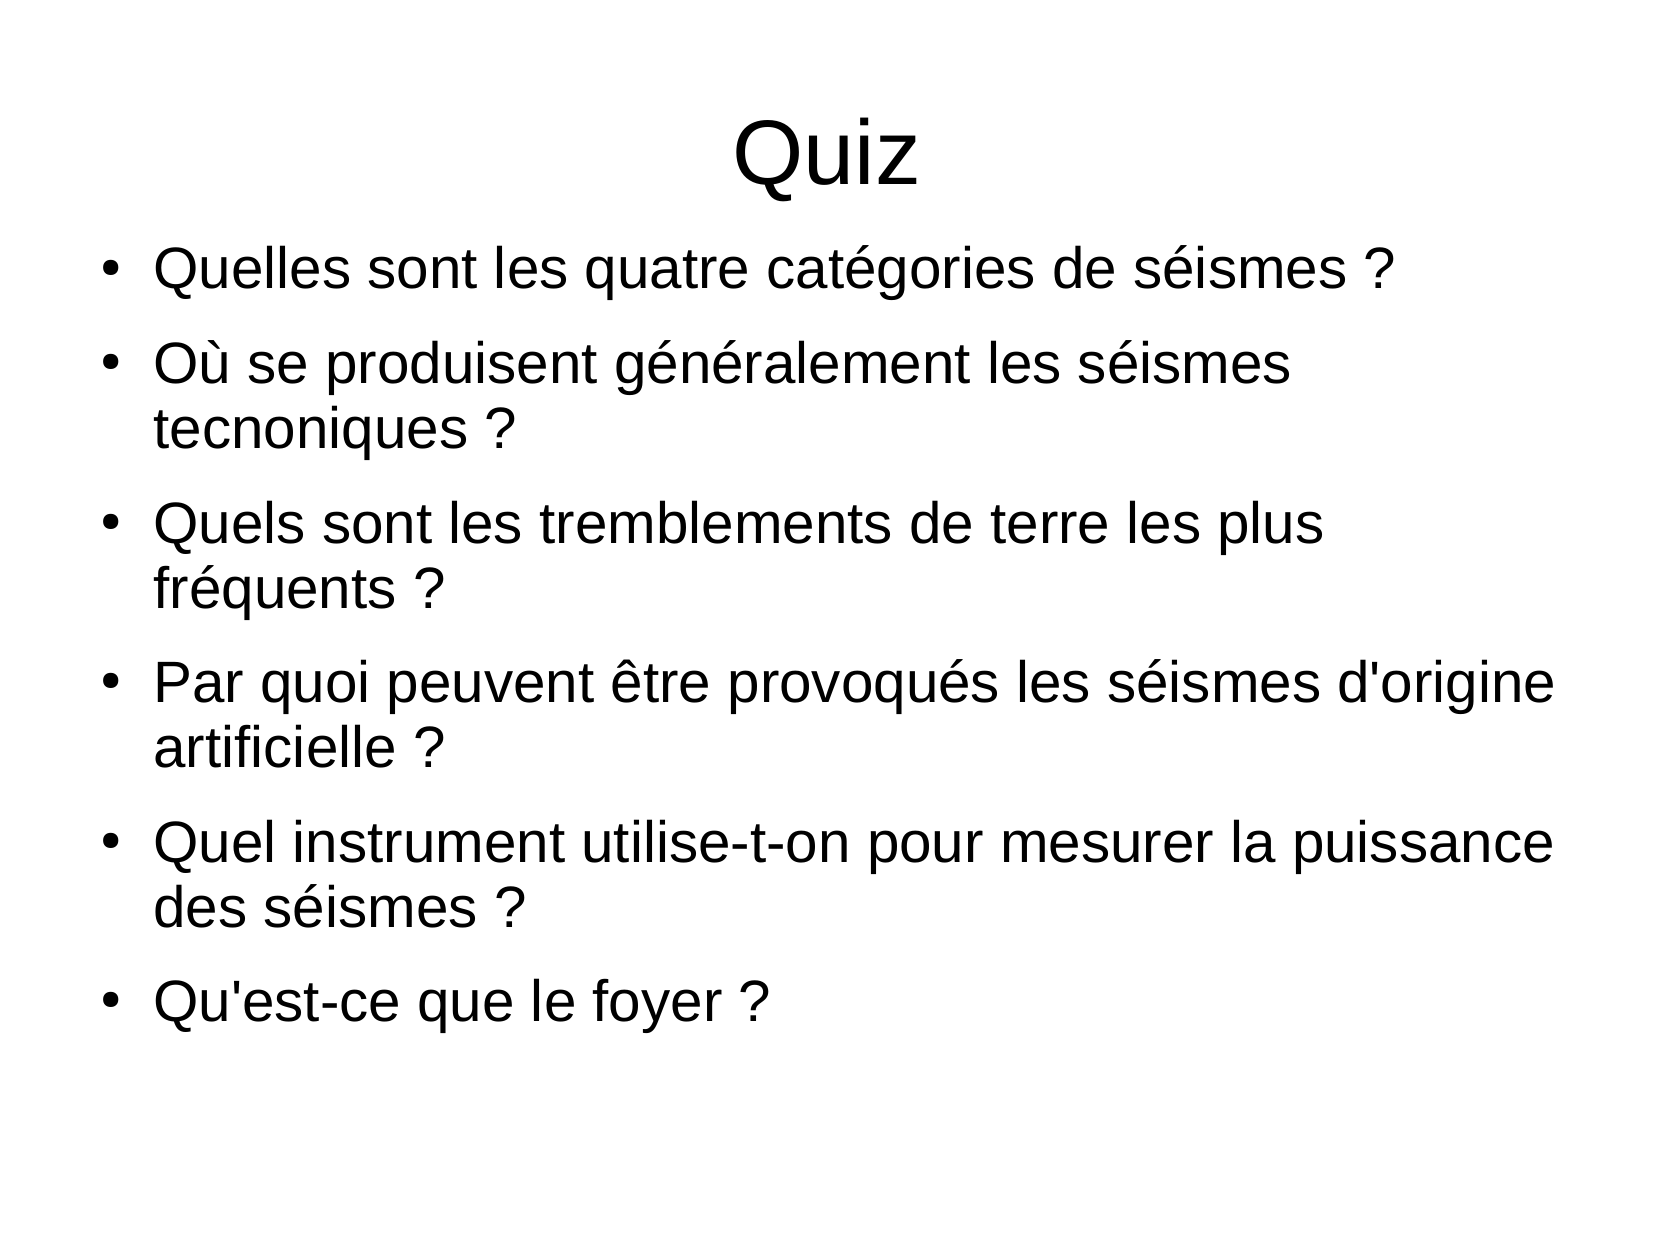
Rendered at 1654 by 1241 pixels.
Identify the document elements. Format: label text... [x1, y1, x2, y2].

title Quiz [82, 49, 1571, 236]
list Quelles sont les quatre catégories de séismes ? Où se produisent généralement les séismes tecnoniques ? Quels sont les tremblements de terre les plus fréquents ? Par quoi peuvent être provoqués les séismes d'origine artificielle ? Quel instrument utilise-t-on pour mesurer la puissance des séismes ? Qu'est-ce que le foyer ? [82, 236, 1571, 1205]
